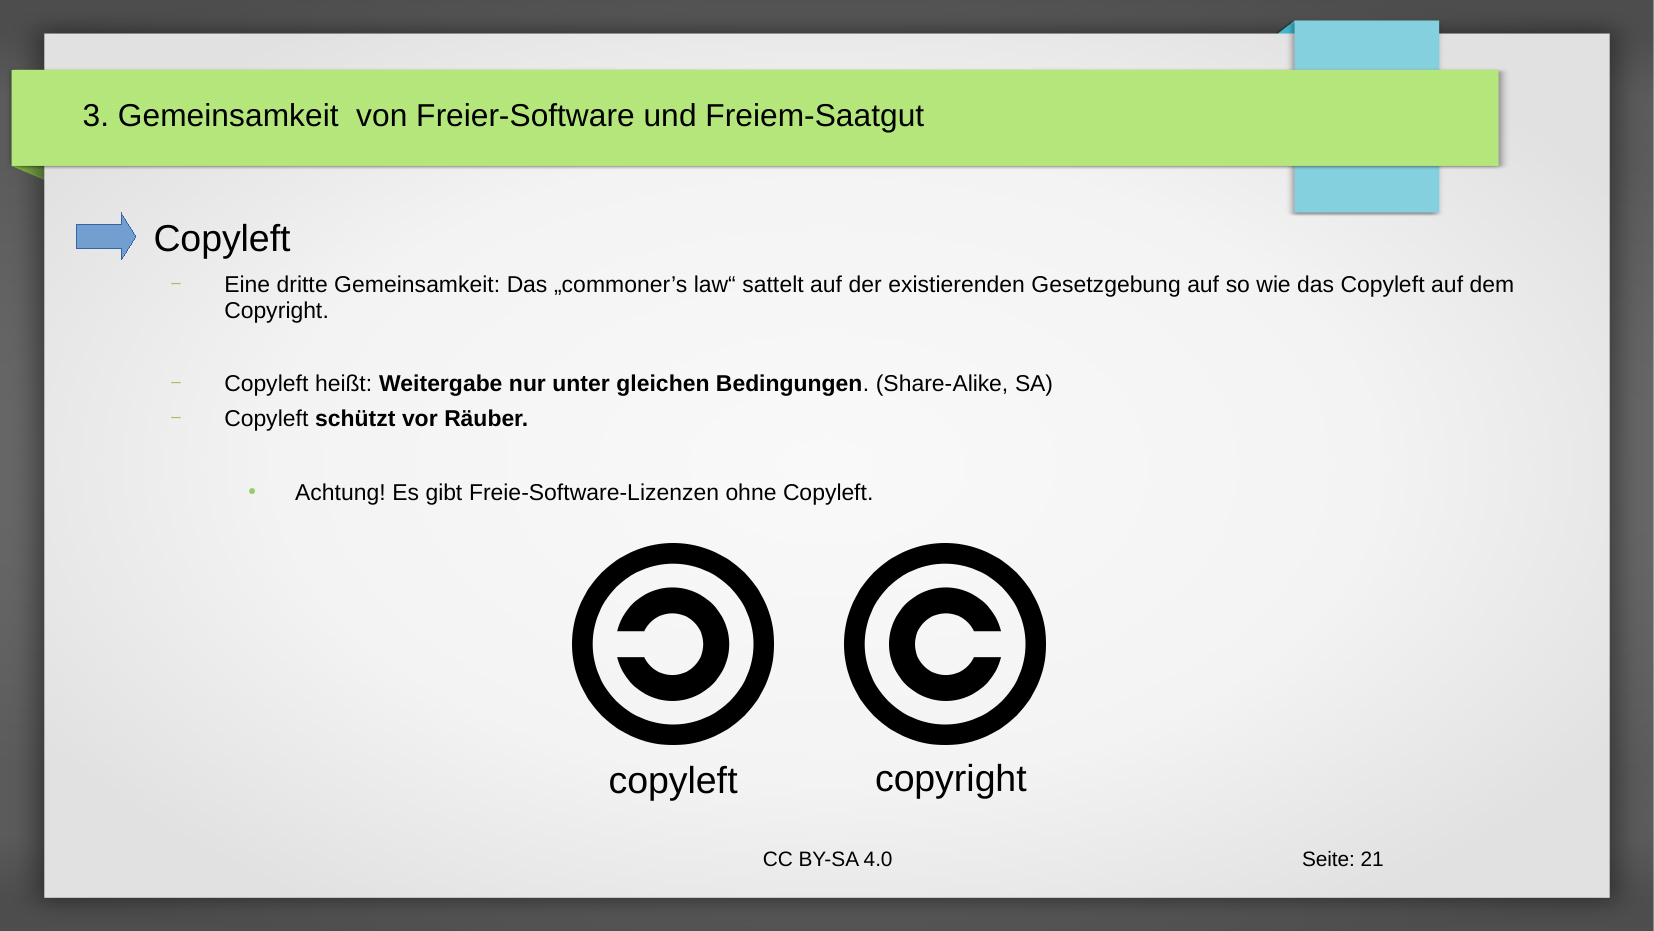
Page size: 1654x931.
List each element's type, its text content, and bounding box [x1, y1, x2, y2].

picture [0, 0, 1654, 931]
text_box copyright [844, 750, 1058, 807]
list Copyleft Eine dritte Gemeinsamkeit: Das „commoner’s law“ sattelt auf der existierenden Gesetzgebung auf so wie das Copyleft auf dem Copyright. Copyleft heißt: Weitergabe nur unter gleichen Bedingungen. (Share-Alike, SA) Copyleft schützt vor Räuber. Achtung! Es gibt Freie-Software-Lizenzen ohne Copyleft. [82, 217, 1571, 758]
title 3. Gemeinsamkeit von Freier-Software und Freiem-Saatgut [82, 97, 1264, 133]
text_box [76, 212, 136, 260]
text_box copyleft [584, 752, 762, 810]
